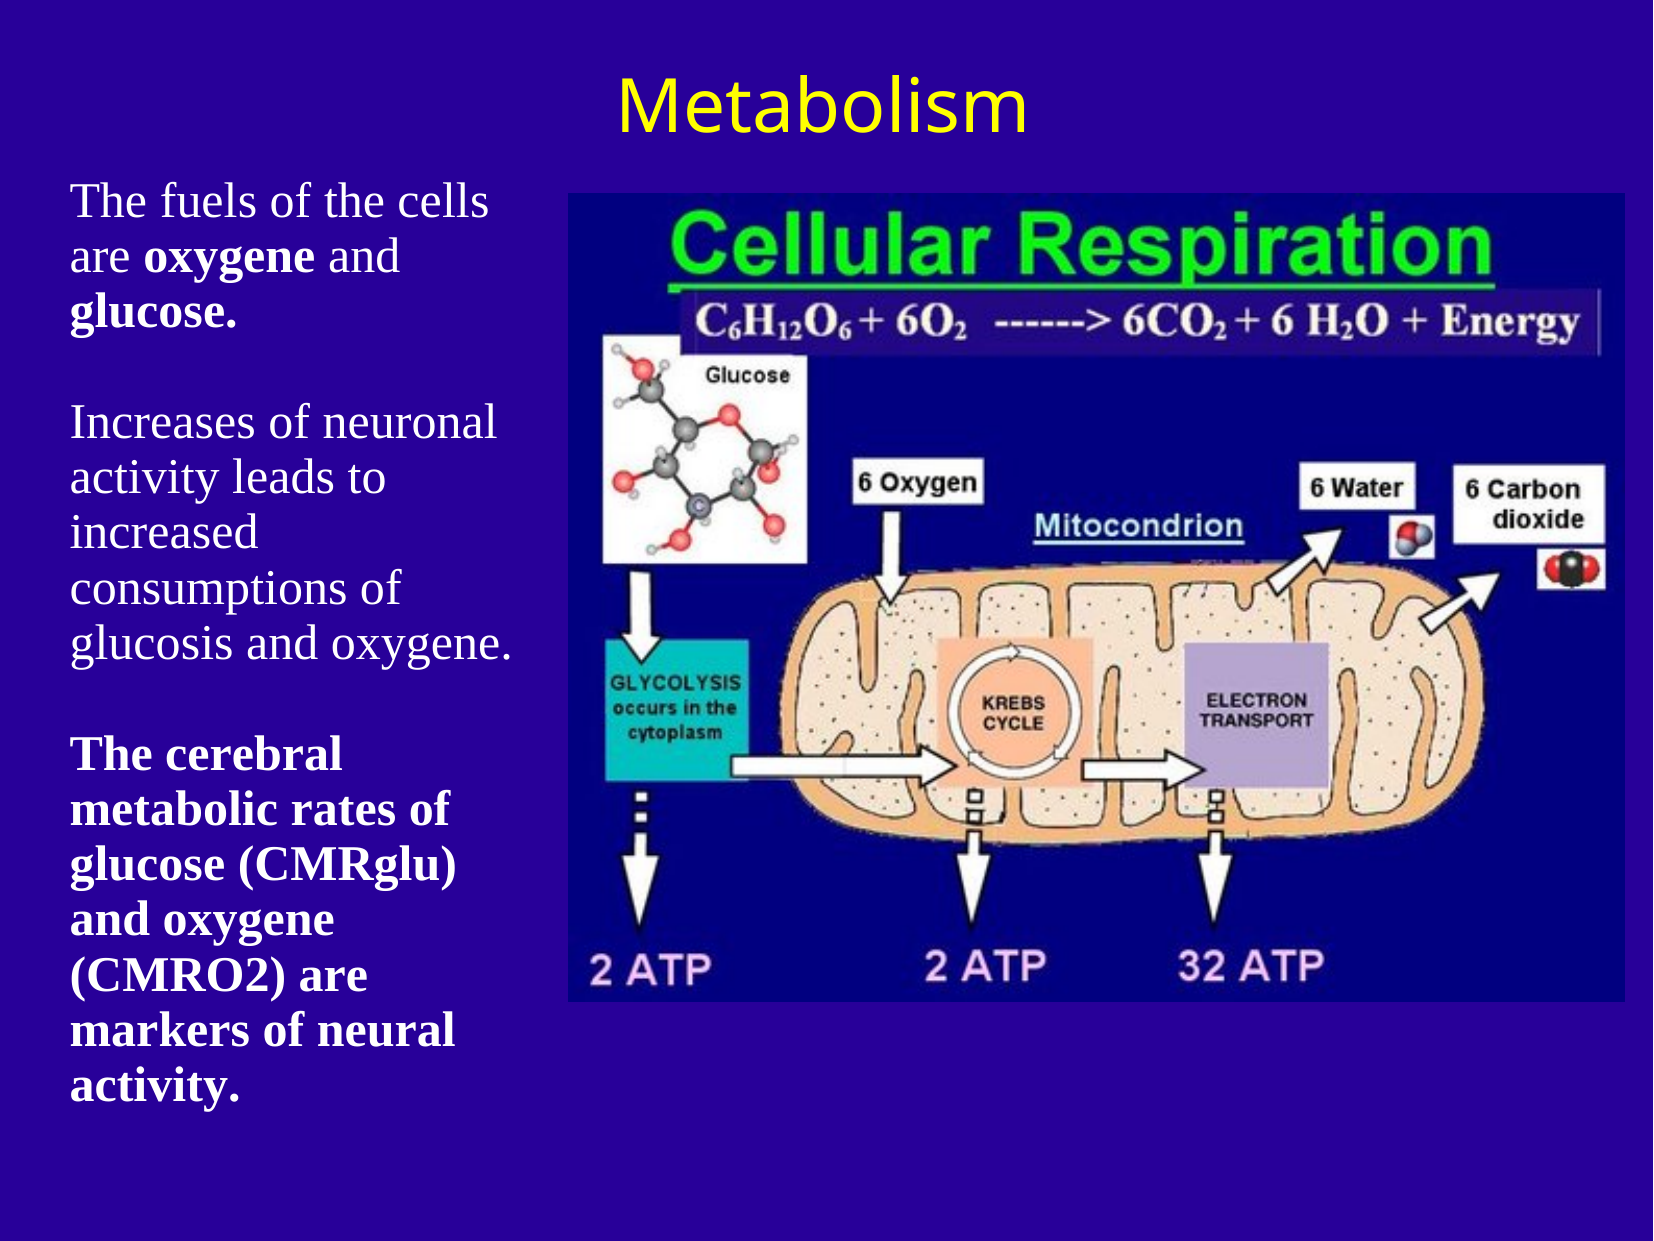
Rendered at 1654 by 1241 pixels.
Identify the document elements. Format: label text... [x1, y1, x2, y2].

title Metabolism [79, 0, 1568, 208]
text_box The fuels of the cells are oxygene and glucose. Increases of neuronal activity leads to increased consumptions of glucosis and oxygene. The cerebral metabolic rates of glucose (CMRglu) and oxygene (CMRO2) are markers of neural activity. [69, 172, 528, 1177]
picture [568, 193, 1625, 1002]
